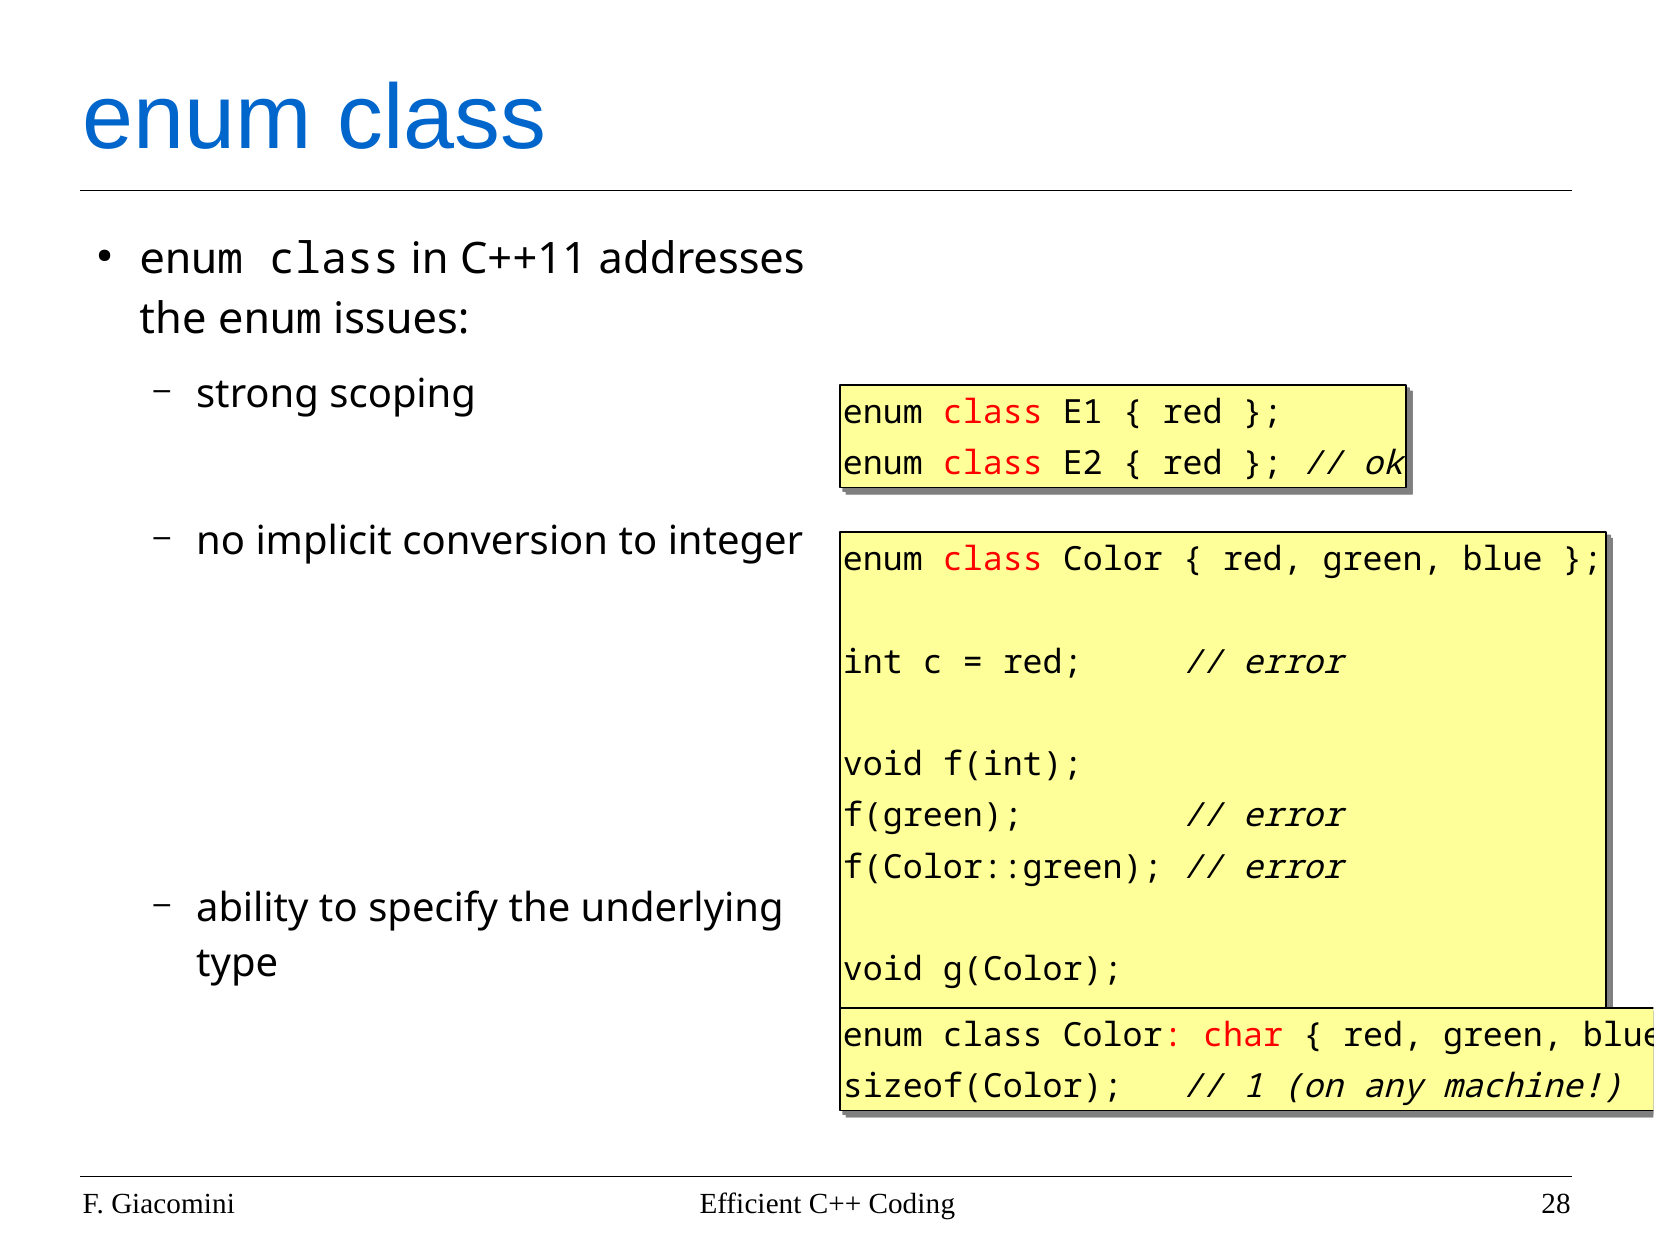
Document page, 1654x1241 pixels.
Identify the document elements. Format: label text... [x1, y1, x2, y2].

list enum class in C++11 addresses the enum issues: strong scoping no implicit conversion to integer ability to specify the underlying type [82, 227, 809, 1149]
text_box enum class Color: char { red, green, blue }; sizeof(Color); // 1 (on any machine!) [840, 1007, 1654, 1111]
title enum class [82, 49, 1571, 184]
text_box enum class Color { red, green, blue }; int c = red; // error void f(int); f(green); // error f(Color::green); // error void g(Color); g(green); // error g(Color::green); // ok [839, 532, 1607, 1096]
text_box enum class E1 { red }; enum class E2 { red }; // ok [840, 384, 1407, 488]
